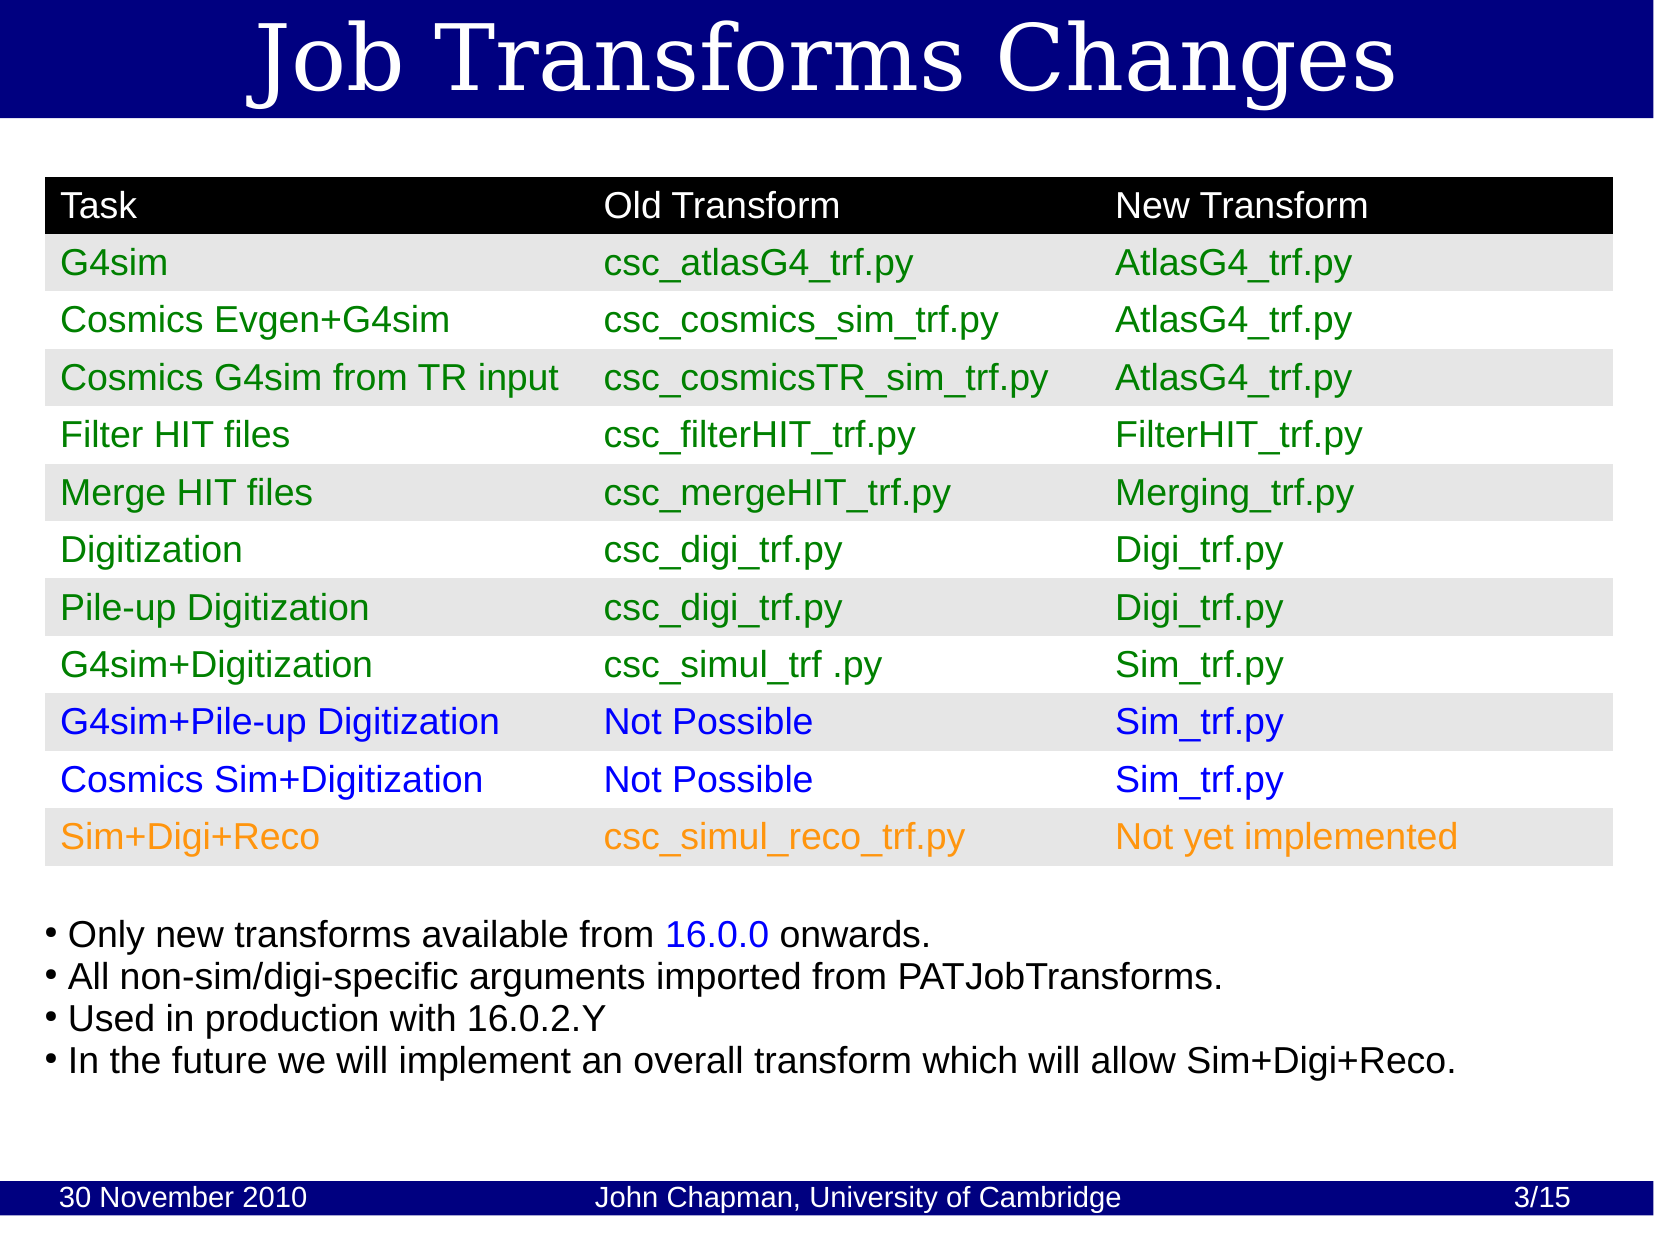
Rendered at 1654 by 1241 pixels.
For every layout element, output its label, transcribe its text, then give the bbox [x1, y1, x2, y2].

table_header Old Transform [589, 177, 1100, 234]
table_cell AtlasG4_trf.py [1100, 291, 1613, 349]
table_cell Sim_trf.py [1100, 693, 1613, 751]
table_cell FilterHIT_trf.py [1100, 406, 1613, 464]
table_cell G4sim+Digitization [45, 636, 589, 693]
text_box Only new transforms available from 16.0.0 onwards. All non-sim/digi-specific arguments imported from PATJobTransforms. Used in production with 16.0.2.Y In the future we will implement an overall transform which will allow Sim+Digi+Reco. [29, 905, 1625, 1089]
table_cell Merging_trf.py [1100, 464, 1613, 521]
table_cell csc_simul_reco_trf.py [589, 808, 1100, 866]
table_cell Not Possible [589, 693, 1100, 751]
table_cell AtlasG4_trf.py [1100, 234, 1613, 291]
table_cell Filter HIT files [45, 406, 589, 464]
table_cell Not yet implemented [1100, 808, 1613, 866]
table_cell Cosmics G4sim from TR input [45, 349, 589, 406]
table_cell Pile-up Digitization [45, 578, 589, 636]
table_cell G4sim+Pile-up Digitization [45, 693, 589, 751]
table_cell Cosmics Evgen+G4sim [45, 291, 589, 349]
table_cell csc_digi_trf.py [589, 521, 1100, 578]
table_cell Not Possible [589, 751, 1100, 808]
table_cell Merge HIT files [45, 464, 589, 521]
table_cell Digitization [45, 521, 589, 578]
table_cell G4sim [45, 234, 589, 291]
table_cell csc_cosmicsTR_sim_trf.py [589, 349, 1100, 406]
table_header Task [45, 177, 589, 234]
table_cell Sim_trf.py [1100, 751, 1613, 808]
table_cell csc_atlasG4_trf.py [589, 234, 1100, 291]
table_cell Sim_trf.py [1100, 636, 1613, 693]
table_cell csc_digi_trf.py [589, 578, 1100, 636]
table_cell csc_simul_trf .py [589, 636, 1100, 693]
table_cell Cosmics Sim+Digitization [45, 751, 589, 808]
table_header New Transform [1100, 177, 1613, 234]
title Job Transforms Changes [0, 0, 1654, 119]
table_cell Digi_trf.py [1100, 578, 1613, 636]
table_cell Sim+Digi+Reco [45, 808, 589, 866]
table_cell csc_mergeHIT_trf.py [589, 464, 1100, 521]
table_cell AtlasG4_trf.py [1100, 349, 1613, 406]
table_cell csc_filterHIT_trf.py [589, 406, 1100, 464]
table_cell csc_cosmics_sim_trf.py [589, 291, 1100, 349]
table_cell Digi_trf.py [1100, 521, 1613, 578]
